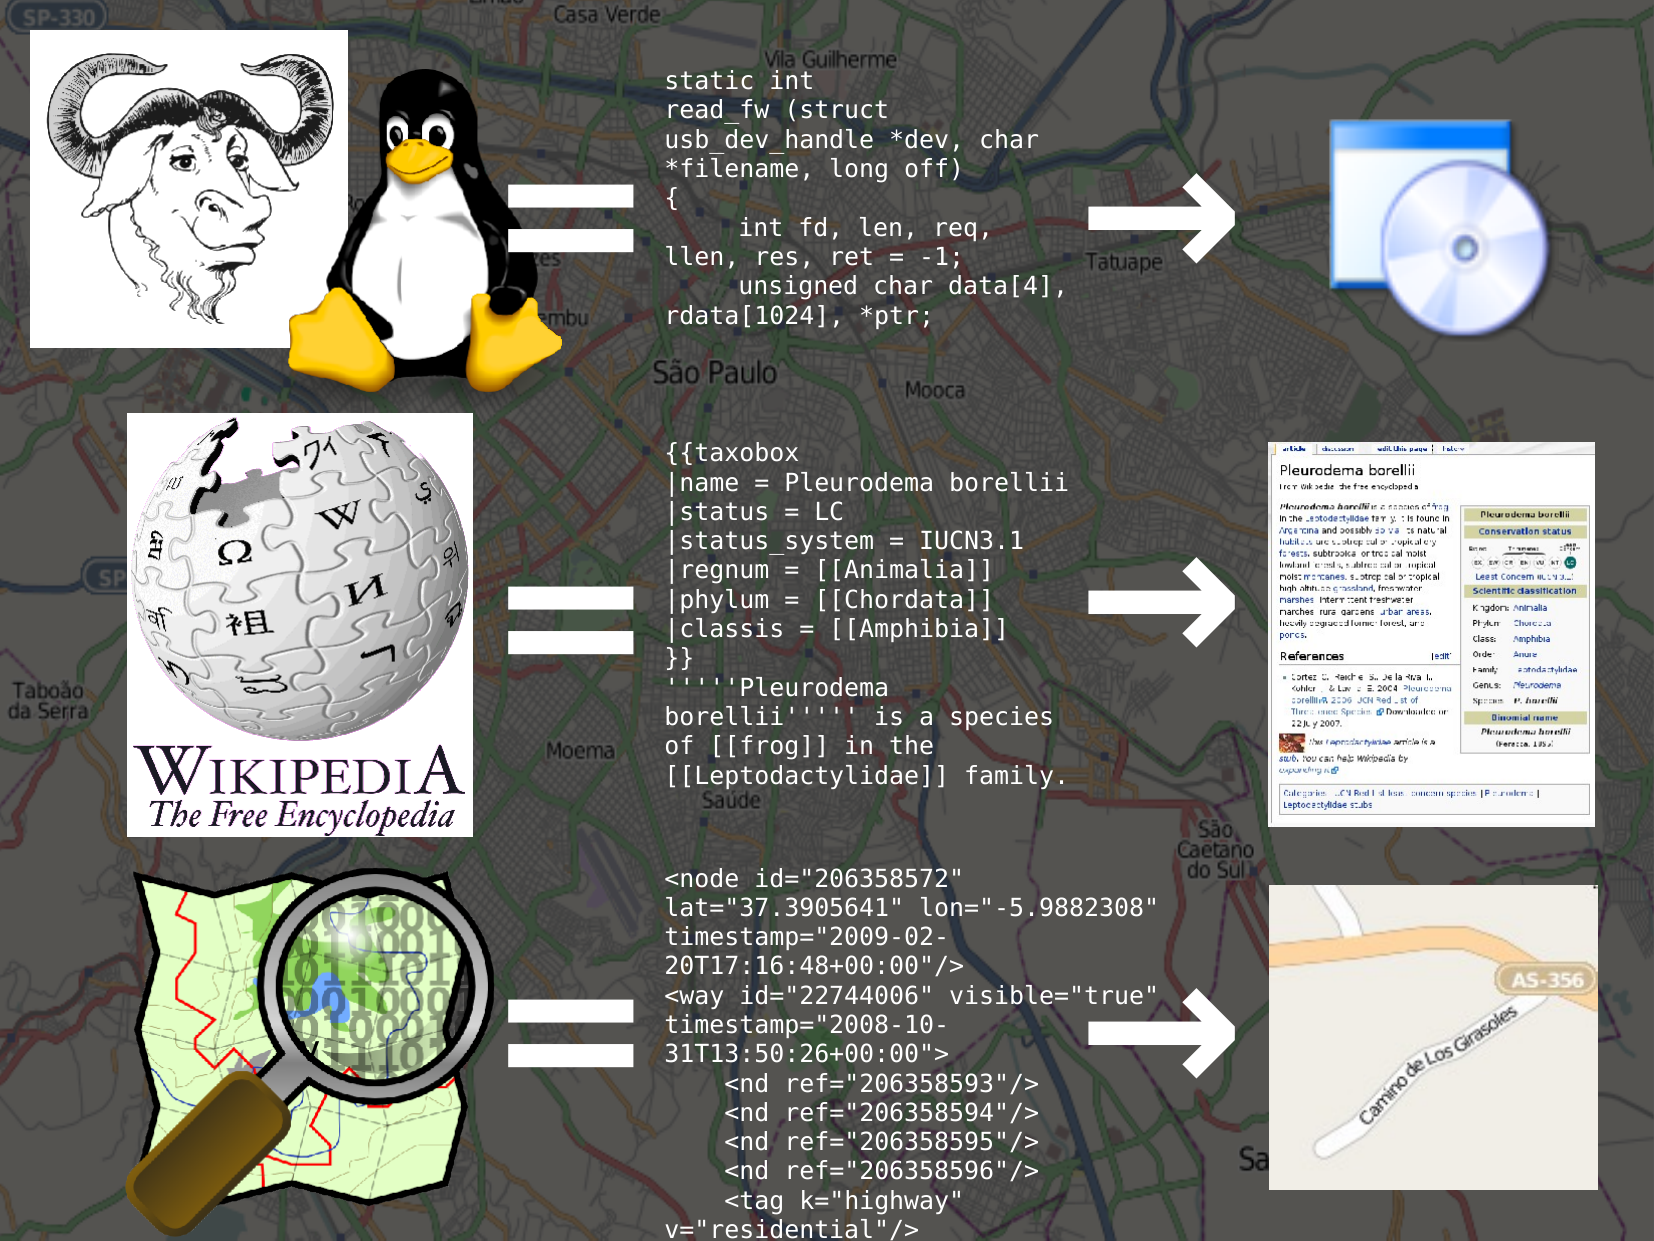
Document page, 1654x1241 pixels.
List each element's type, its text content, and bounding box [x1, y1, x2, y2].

text_box → [1093, 88, 1261, 337]
text_box = [472, 490, 621, 739]
text_box static int read_fw (struct usb_dev_handle *dev, char *filename, long off) { int fd, len, req, llen, res, ret = -1; unsigned char data[4], rdata[1024], *ptr; [649, 59, 1093, 384]
text_box → [1093, 472, 1261, 721]
picture [0, 0, 1654, 1241]
text_box {{taxobox |name = Pleurodema borellii |status = LC |status_system = IUCN3.1 |regnum = [[Animalia]] |phylum = [[Chordata]] |classis = [[Amphibia]] }} '''''Pleurodema borellii''''' is a species of [[frog]] in the [[Leptodactylidae]] family. [649, 431, 1093, 827]
text_box → [1182, 903, 1261, 1152]
text_box <node id="206358572" lat="37.3905641" lon="-5.9882308" timestamp="2009-02-20T17:16:48+00:00"/> <way id="22744006" visible="true" timestamp="2008-10-31T13:50:26+00:00"> <nd ref="206358593"/> <nd ref="206358594"/> <nd ref="206358595"/> <nd ref="206358596"/> <tag k="highway" v="residential"/> [649, 856, 1182, 1241]
text_box = [472, 88, 621, 337]
text_box = [472, 903, 621, 1152]
